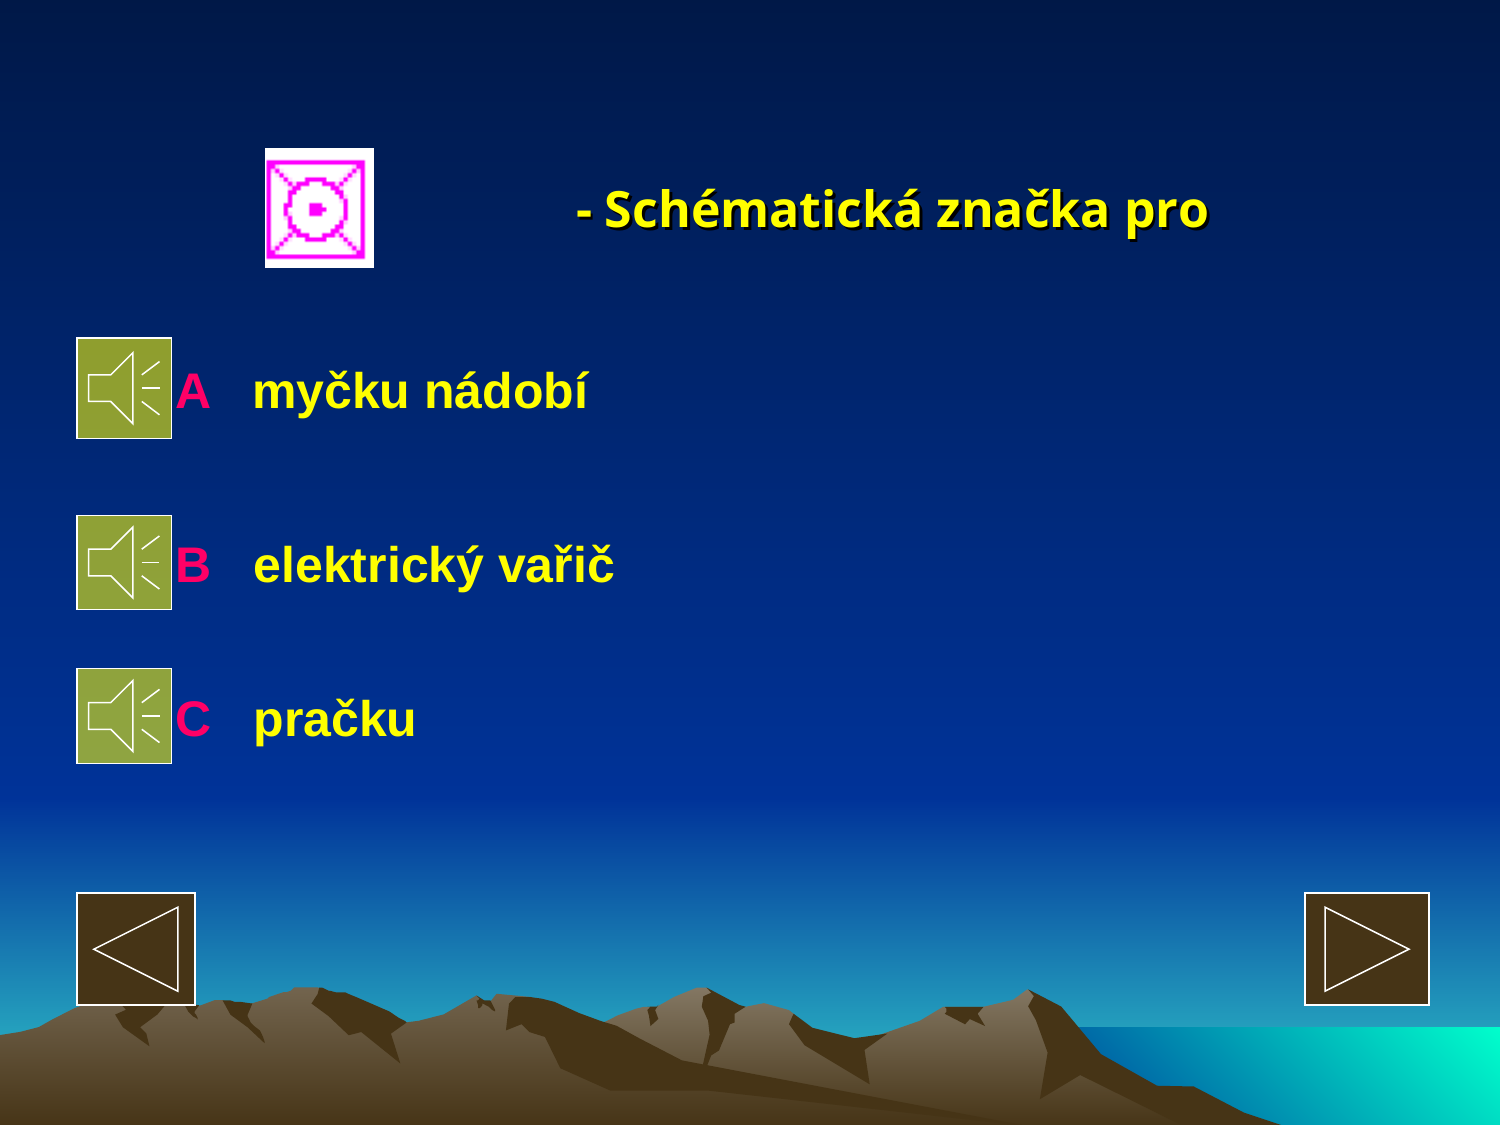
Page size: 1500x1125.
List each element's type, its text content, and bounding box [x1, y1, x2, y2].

text_box C pračku [76, 668, 172, 764]
text_box A myčku nádobí [76, 338, 172, 439]
chart [265, 148, 374, 268]
text_box [1305, 893, 1429, 1006]
text_box [76, 893, 195, 1006]
text_box B elektrický vařič [76, 515, 172, 610]
title - Schématická značka pro [360, 113, 1426, 302]
